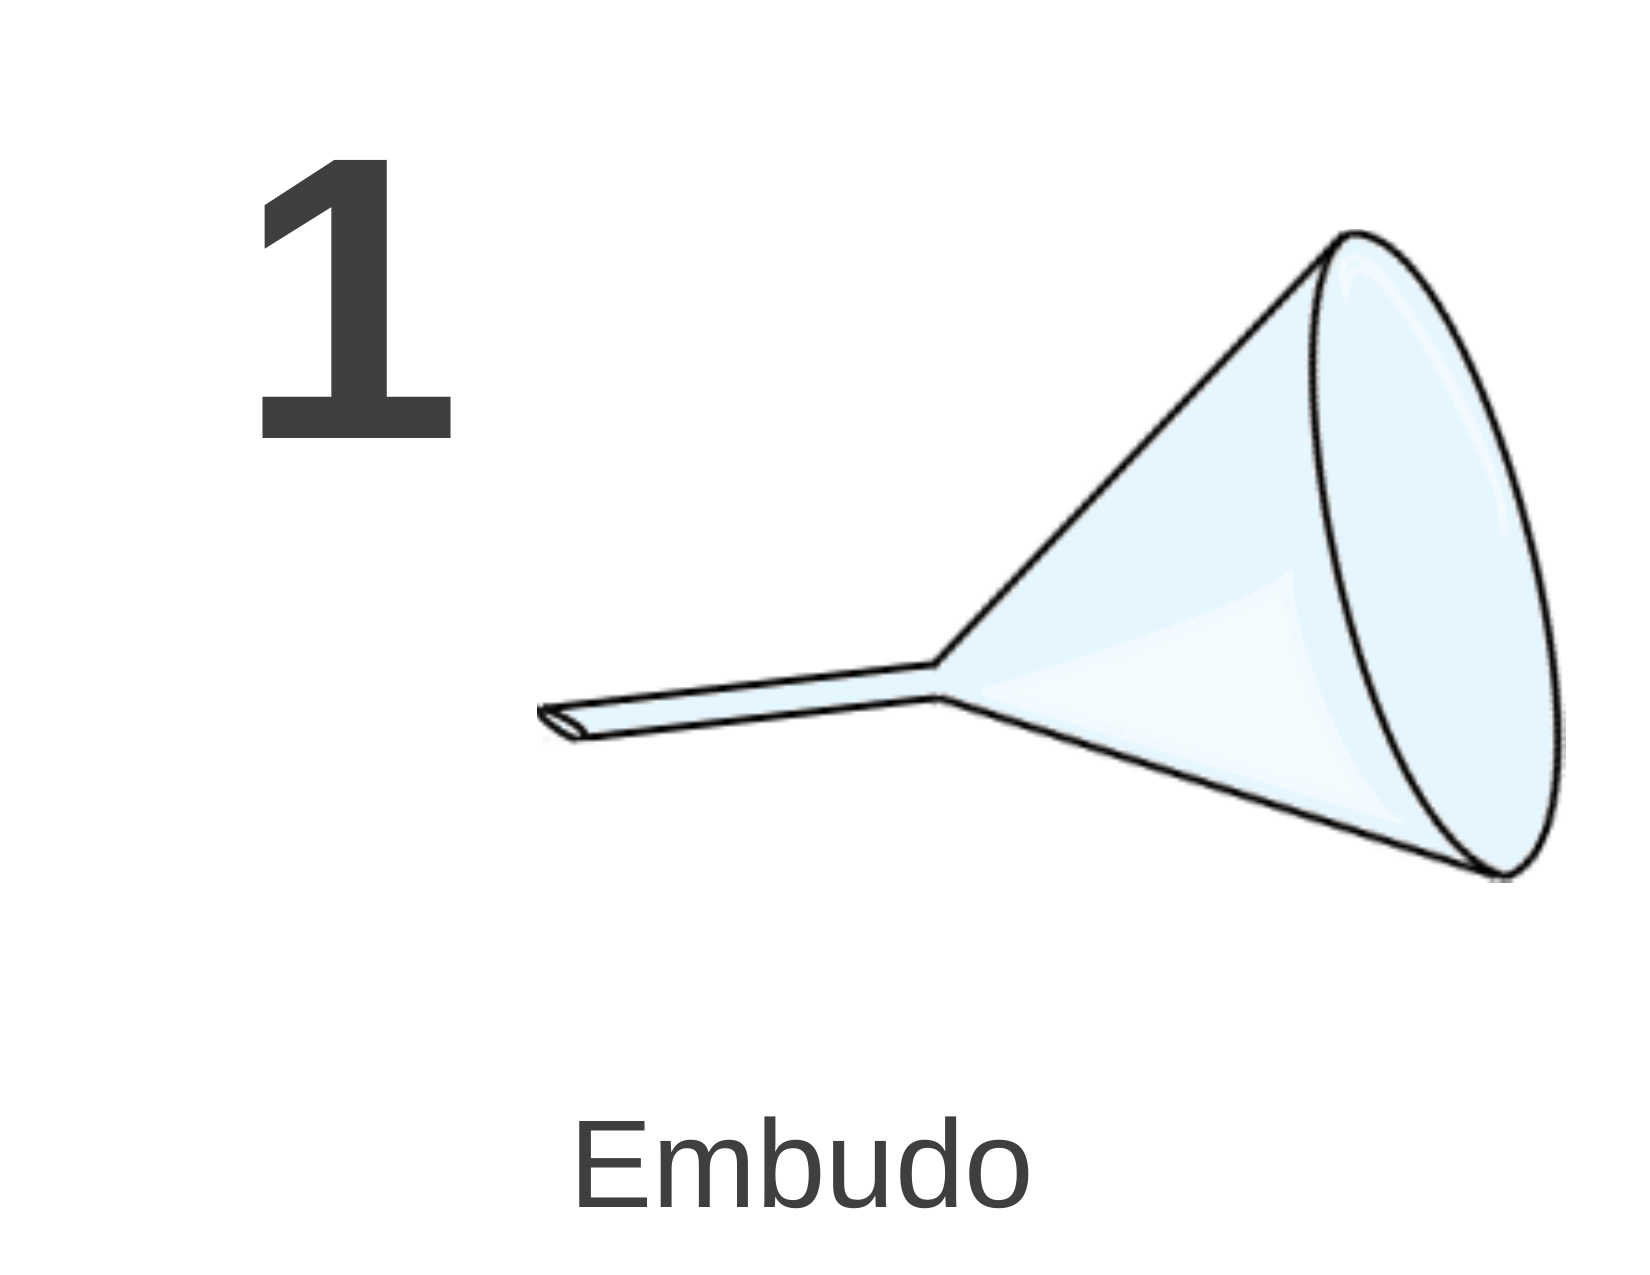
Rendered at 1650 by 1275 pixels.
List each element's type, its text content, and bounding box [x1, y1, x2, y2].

title 1 [91, 84, 608, 534]
picture [537, 229, 1566, 883]
text_box Embudo [554, 1075, 1162, 1243]
